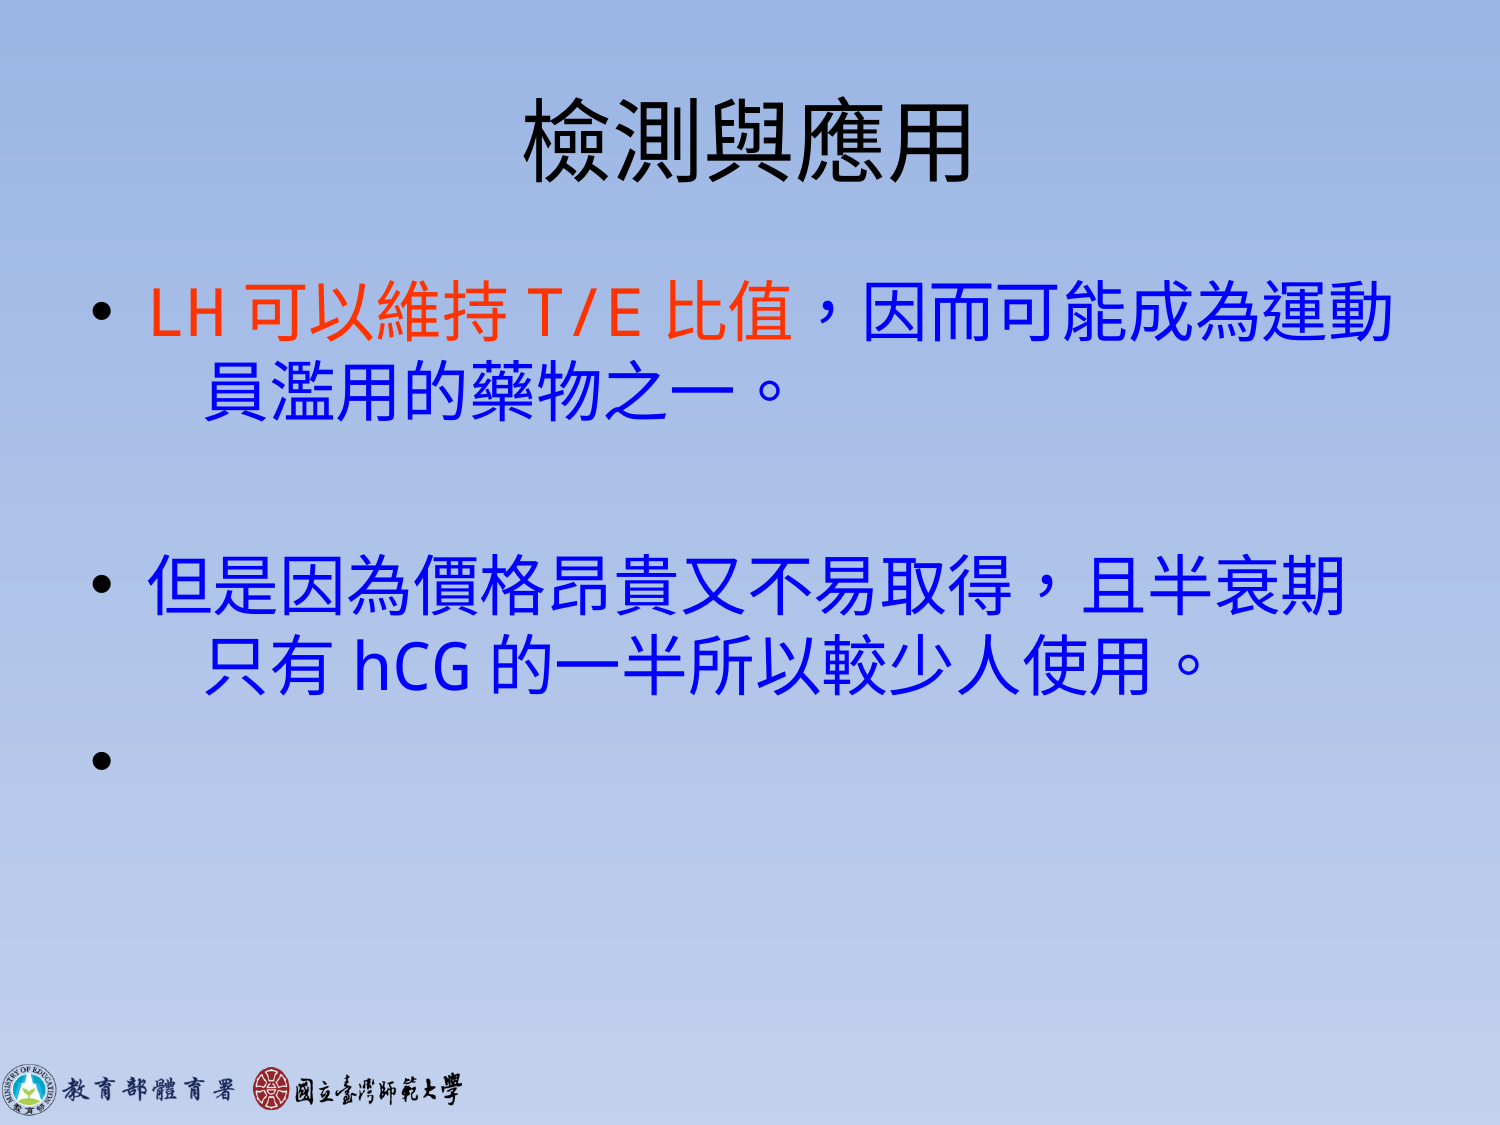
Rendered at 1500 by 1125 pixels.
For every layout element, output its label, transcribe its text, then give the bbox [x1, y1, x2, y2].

title 檢測與應用 [75, 45, 1426, 233]
list LH可以維持T/E比值，因而可能成為運動員濫用的藥物之一。 但是因為價格昂貴又不易取得，且半衰期只有hCG的一半所以較少人使用。 [75, 262, 1426, 1005]
